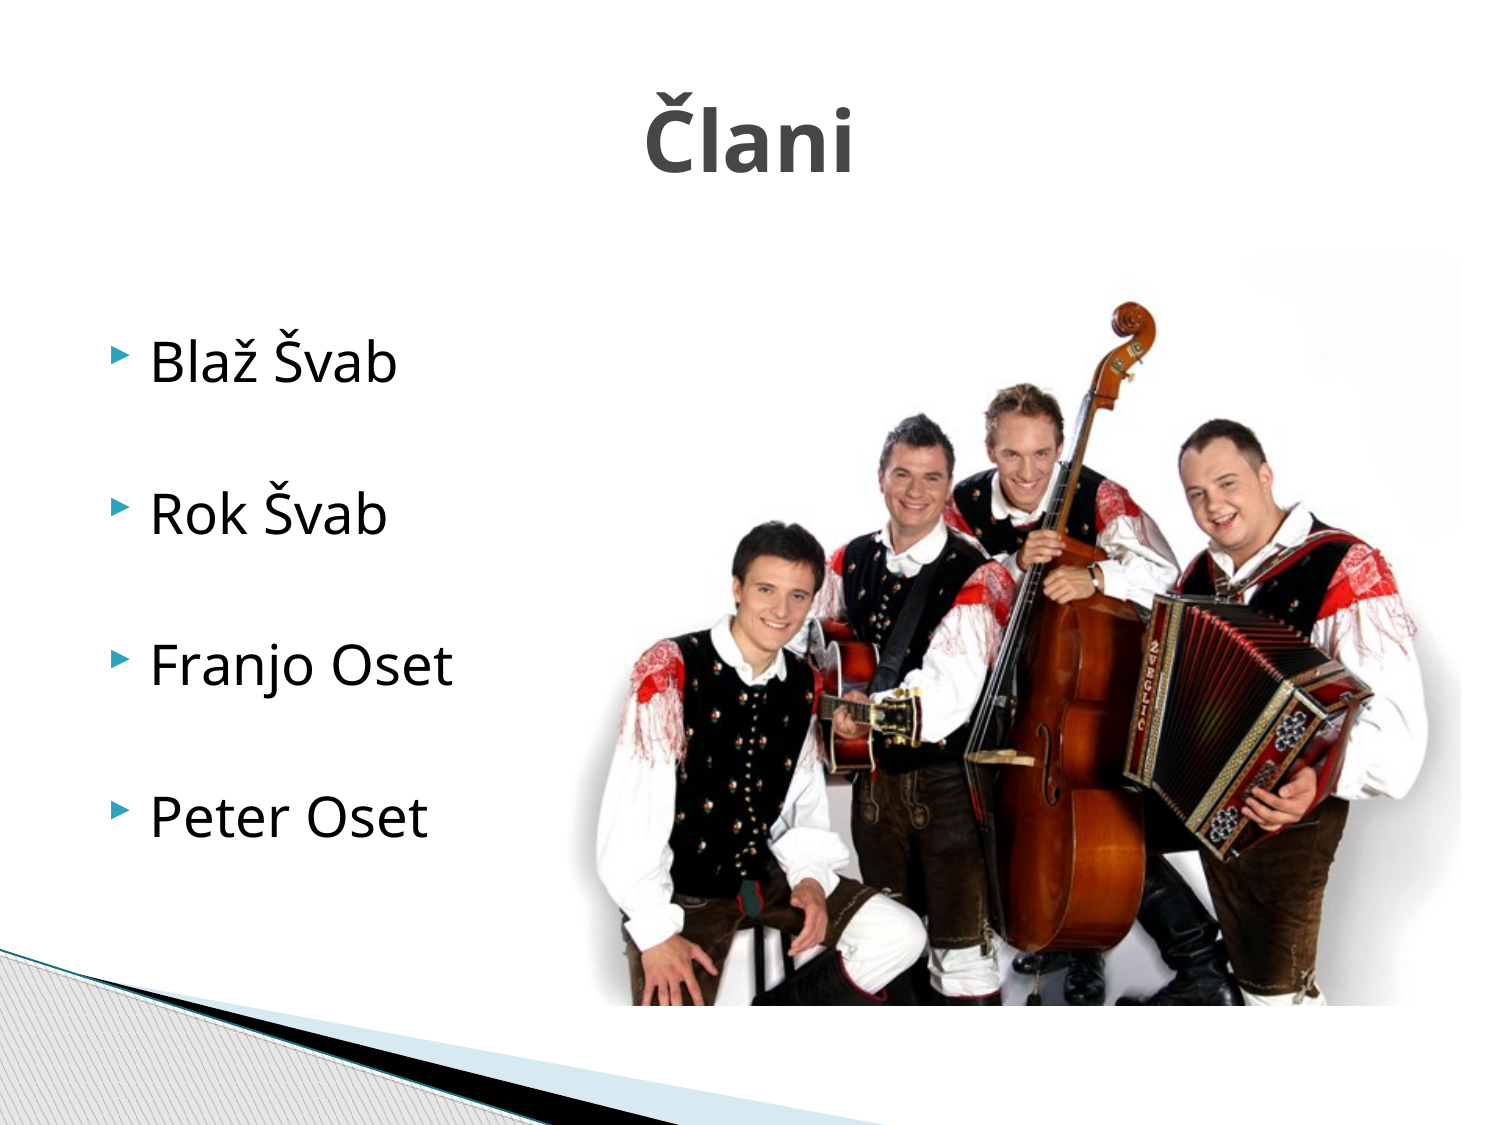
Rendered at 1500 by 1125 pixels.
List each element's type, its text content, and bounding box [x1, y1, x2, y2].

title Člani [75, 45, 1425, 233]
list Blaž Švab Rok Švab Franjo Oset Peter Oset [75, 242, 1425, 986]
picture [560, 255, 1461, 1006]
